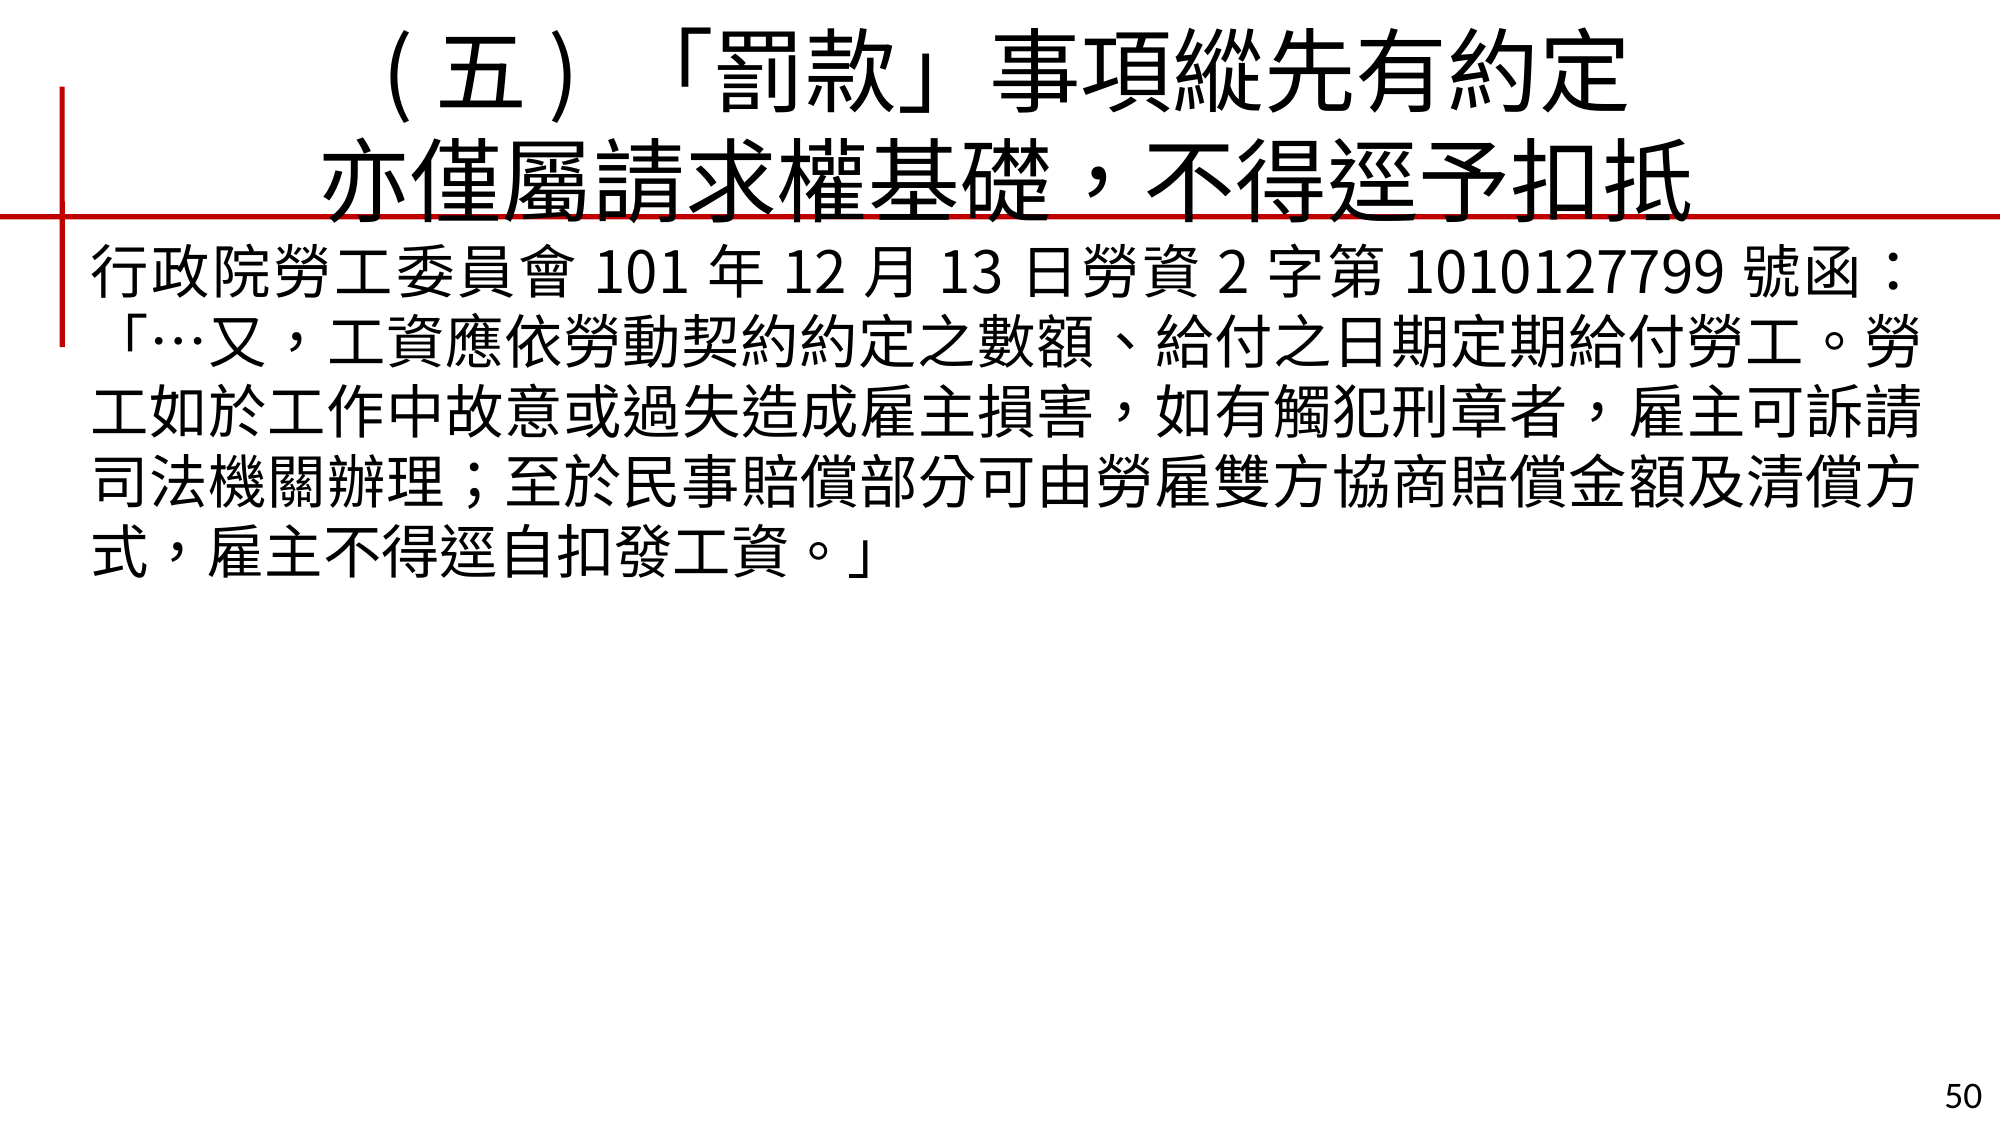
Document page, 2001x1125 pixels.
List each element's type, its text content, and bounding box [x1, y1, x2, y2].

list 行政院勞工委員會101年12月13日勞資2字第1010127799號函：「…又，工資應依勞動契約約定之數額、給付之日期定期給付勞工。勞工如於工作中故意或過失造成雇主損害，如有觸犯刑章者，雇主可訴請司法機關辦理；至於民事賠償部分可由勞雇雙方協商賠償金額及清償方式，雇主不得逕自扣發工資。」 [75, 228, 1938, 1038]
title (五) 「罰款」事項縱先有約定 亦僅屬請求權基礎，不得逕予扣抵 [75, 6, 1938, 211]
slide_number <編號> [1701, 1063, 1998, 1118]
